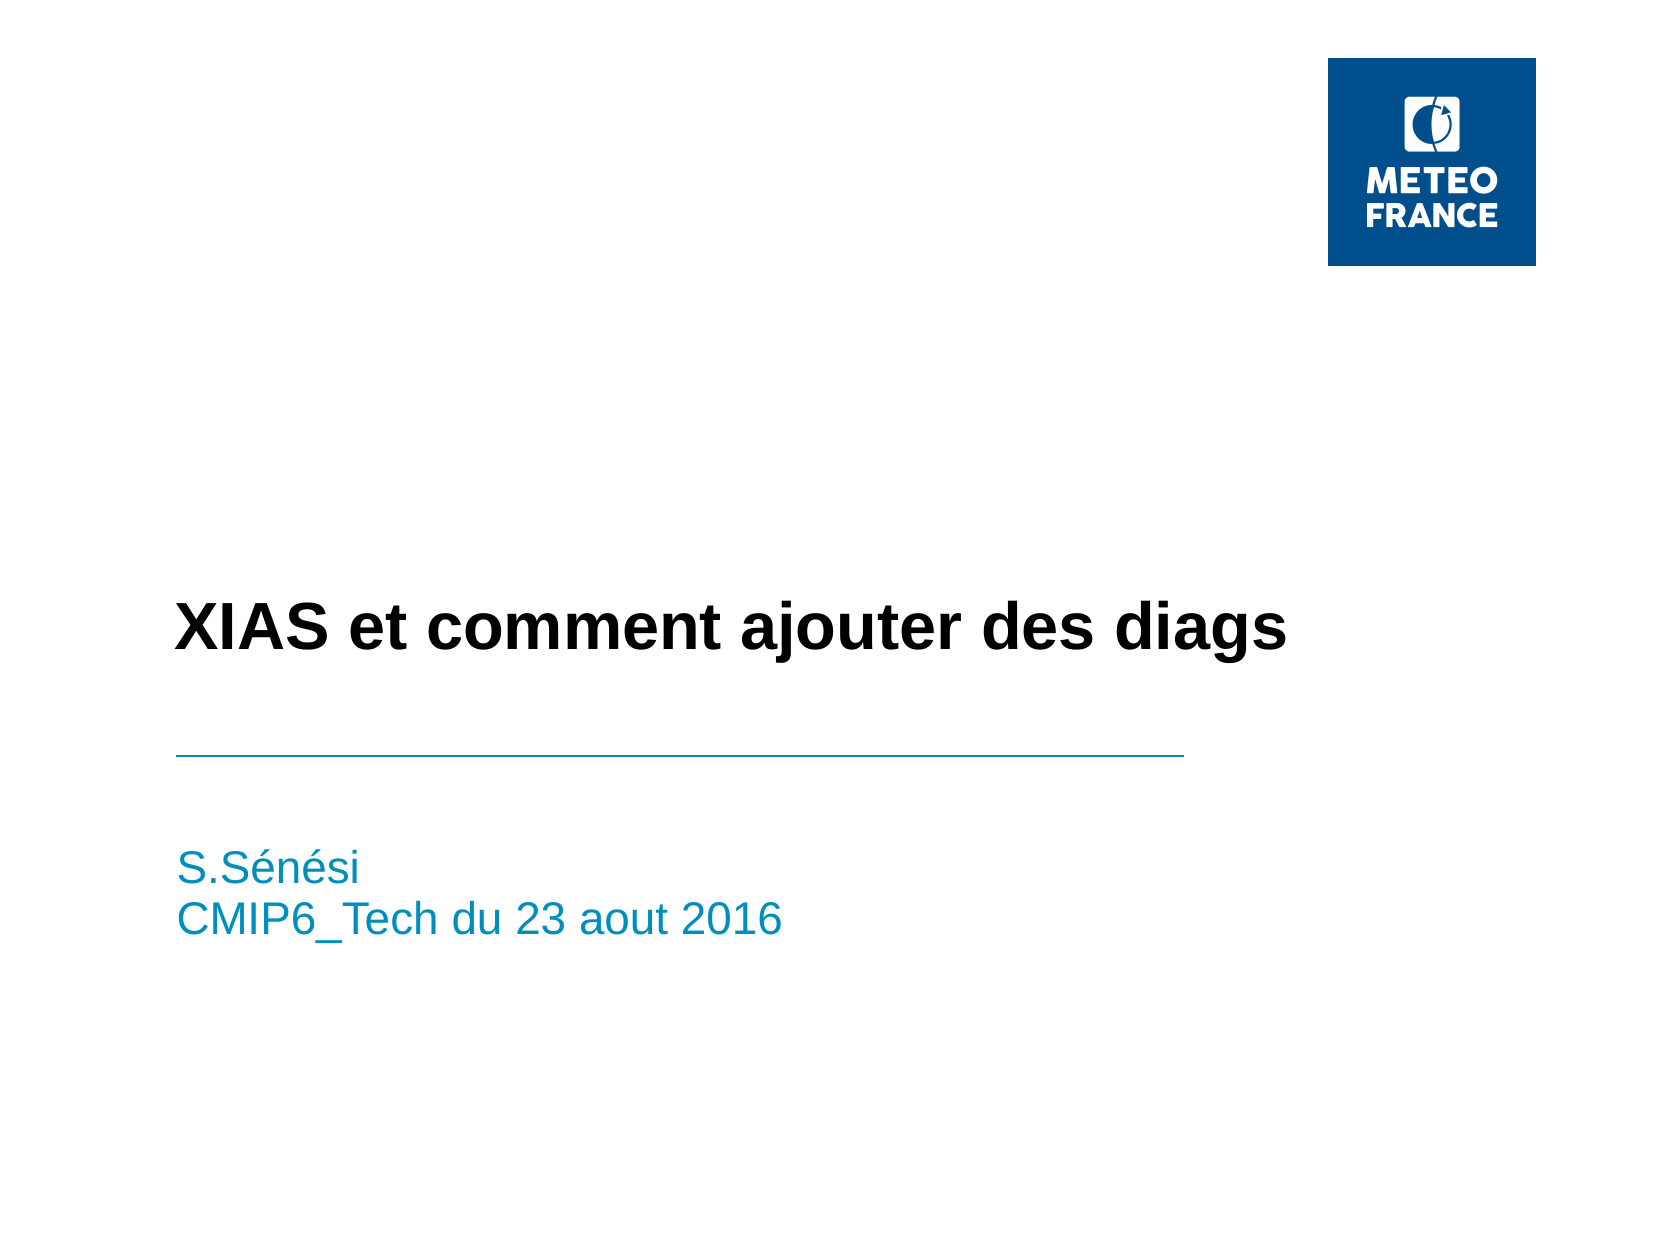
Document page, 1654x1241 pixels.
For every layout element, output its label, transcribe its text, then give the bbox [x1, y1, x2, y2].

title S.Sénési CMIP6_Tech du 23 aout 2016 [176, 813, 1535, 973]
picture [1328, 58, 1536, 266]
title XIAS et comment ajouter des diags [174, 513, 1518, 739]
